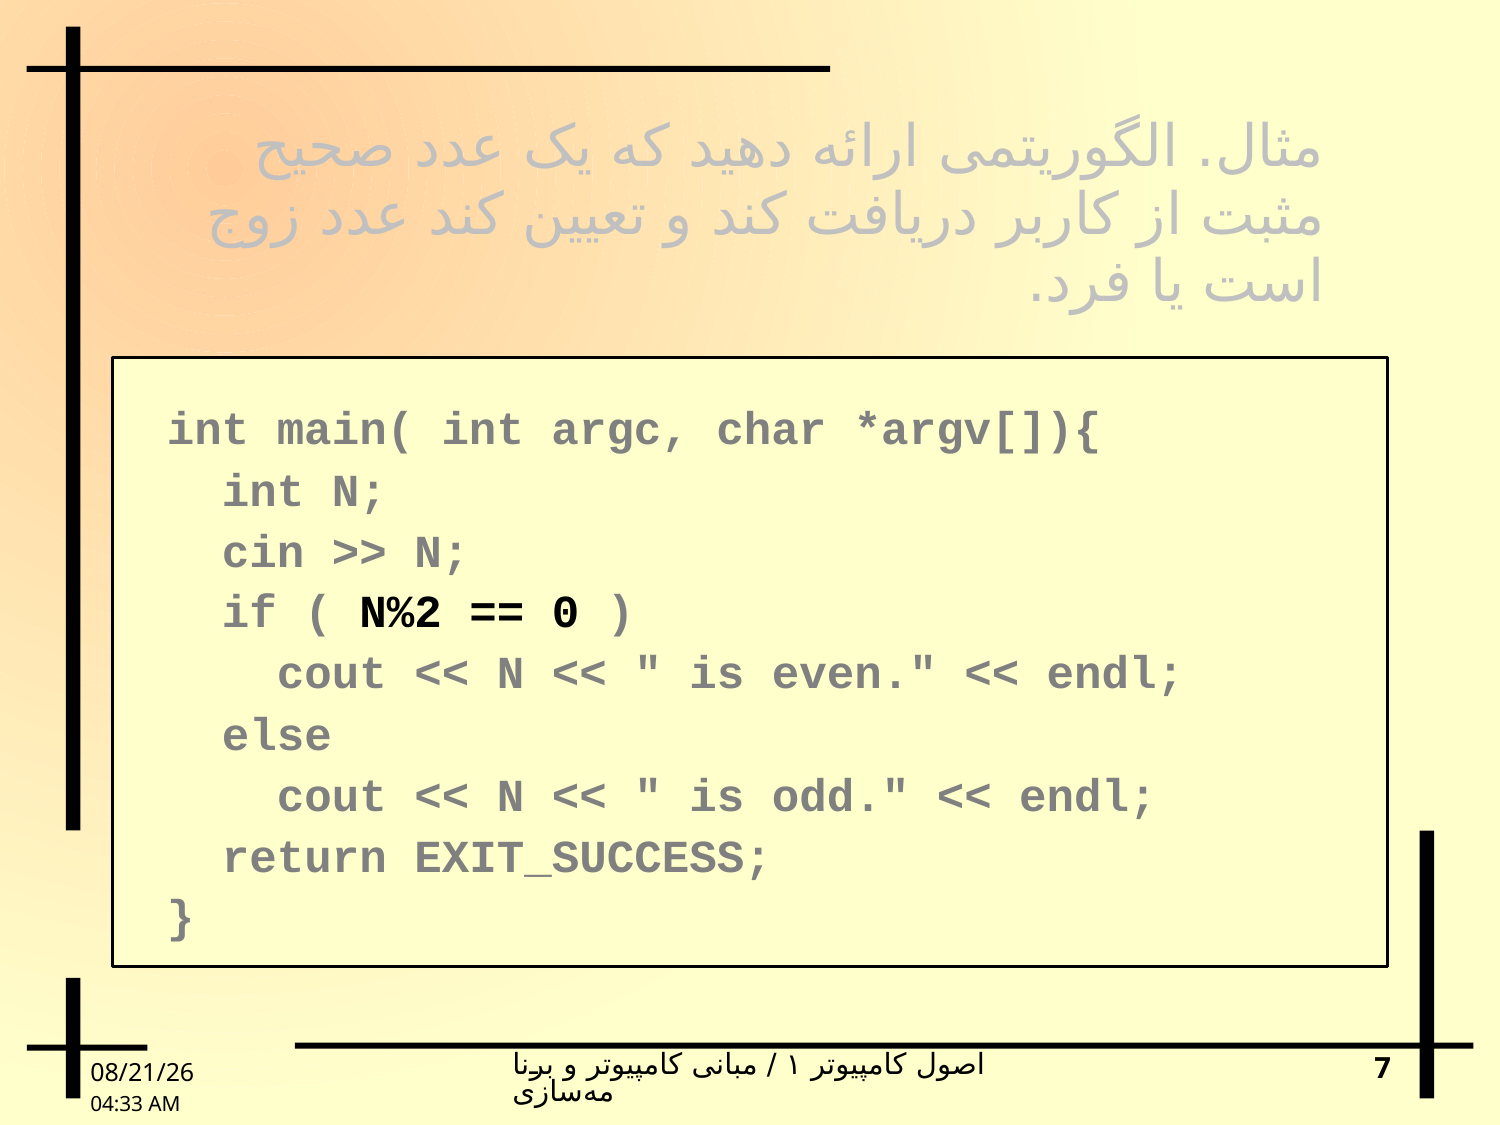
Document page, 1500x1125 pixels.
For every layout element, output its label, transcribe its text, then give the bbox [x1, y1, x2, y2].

list int main( int argc, char *argv[]){ int N; cin >> N; if ( N%2 == 0 ) cout << N << " is even." << endl; else cout << N << " is odd." << endl; return EXIT_SUCCESS; } [112, 357, 1388, 967]
list مثال. الگوریتمی ارائه دهید که یک عدد صحیح مثبت از کاربر دریافت کند و تعیین کند عدد زوج است یا فرد. [112, 112, 1378, 300]
